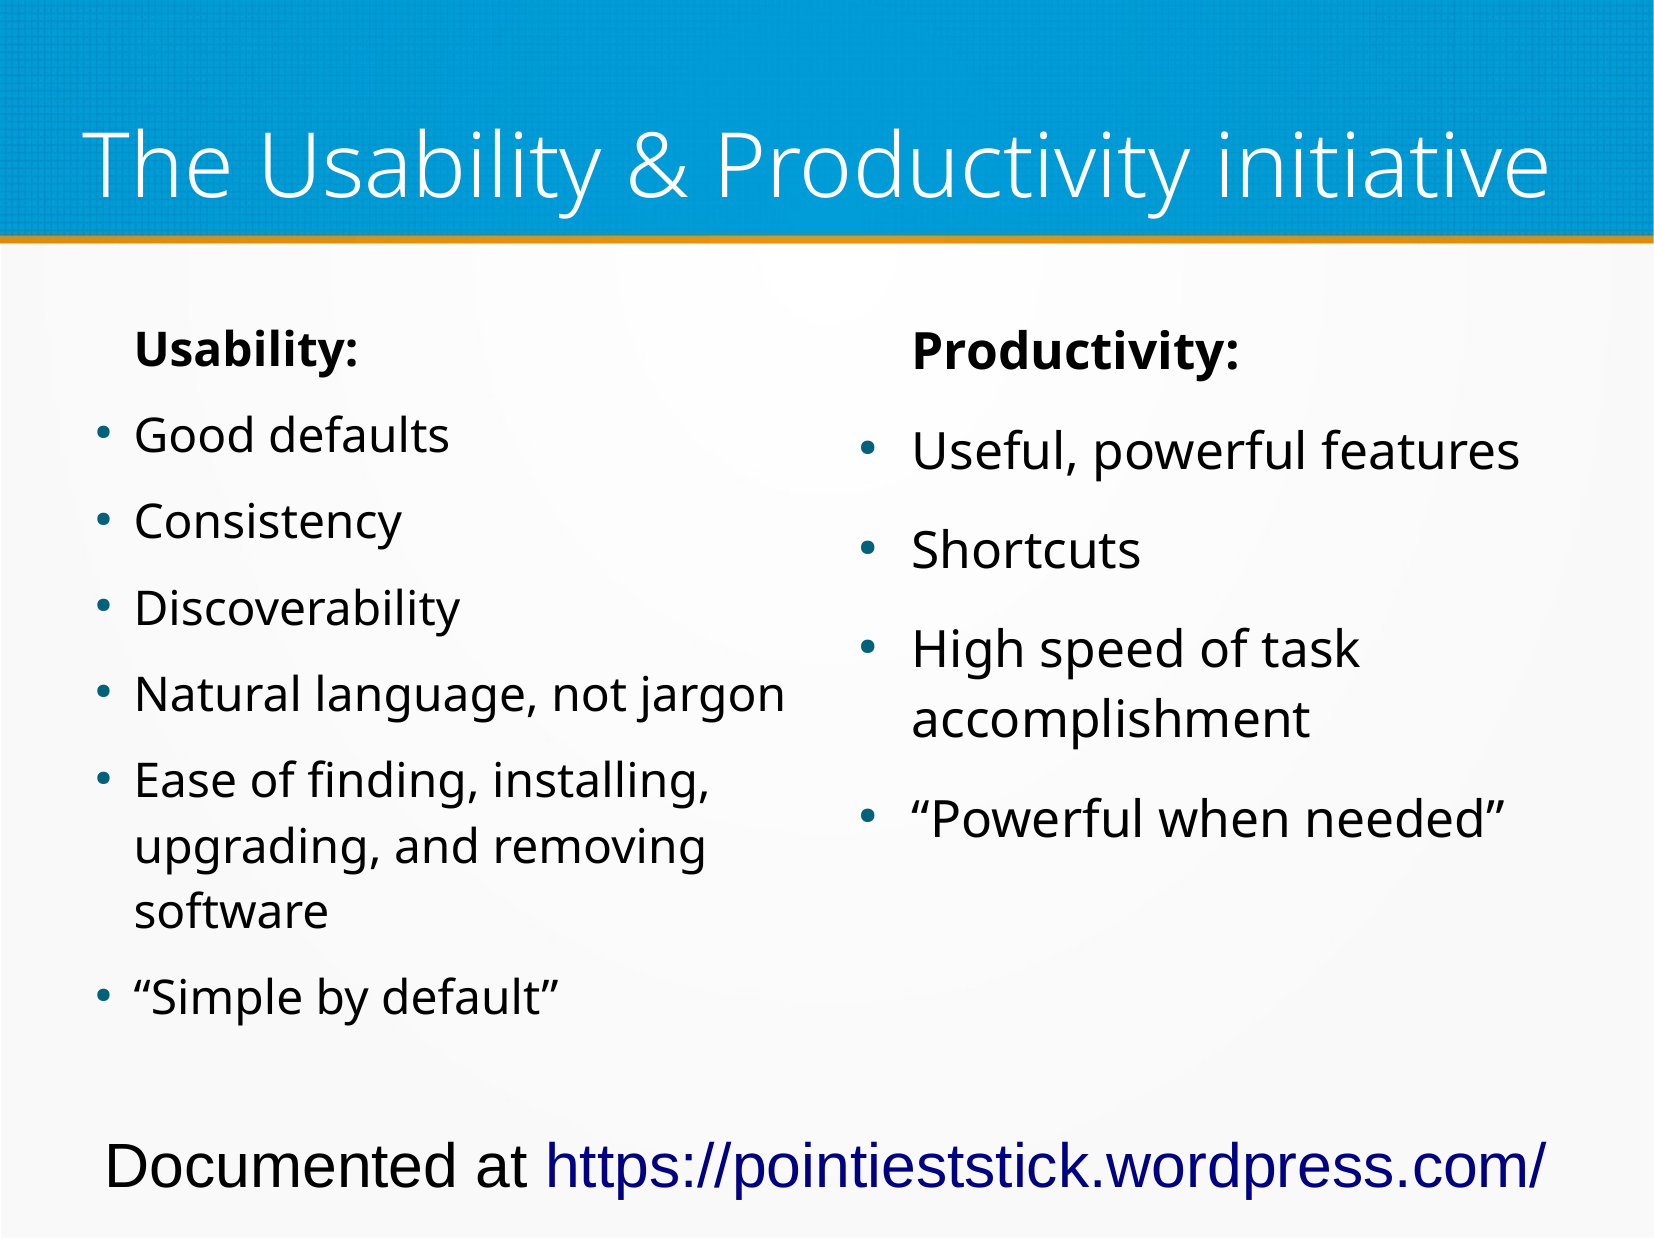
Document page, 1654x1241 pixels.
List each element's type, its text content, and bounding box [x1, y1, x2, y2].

title The Usability & Productivity initiative [82, 45, 1591, 224]
picture [0, 233, 1654, 1241]
list Productivity: Useful, powerful features Shortcuts High speed of task accomplishment “Powerful when needed” [840, 315, 1564, 871]
text_box Documented at https://pointieststick.wordpress.com/ [90, 1123, 1576, 1241]
list Usability: Good defaults Consistency Discoverability Natural language, not jargon Ease of finding, installing, upgrading, and removing software “Simple by default” [82, 315, 805, 1036]
